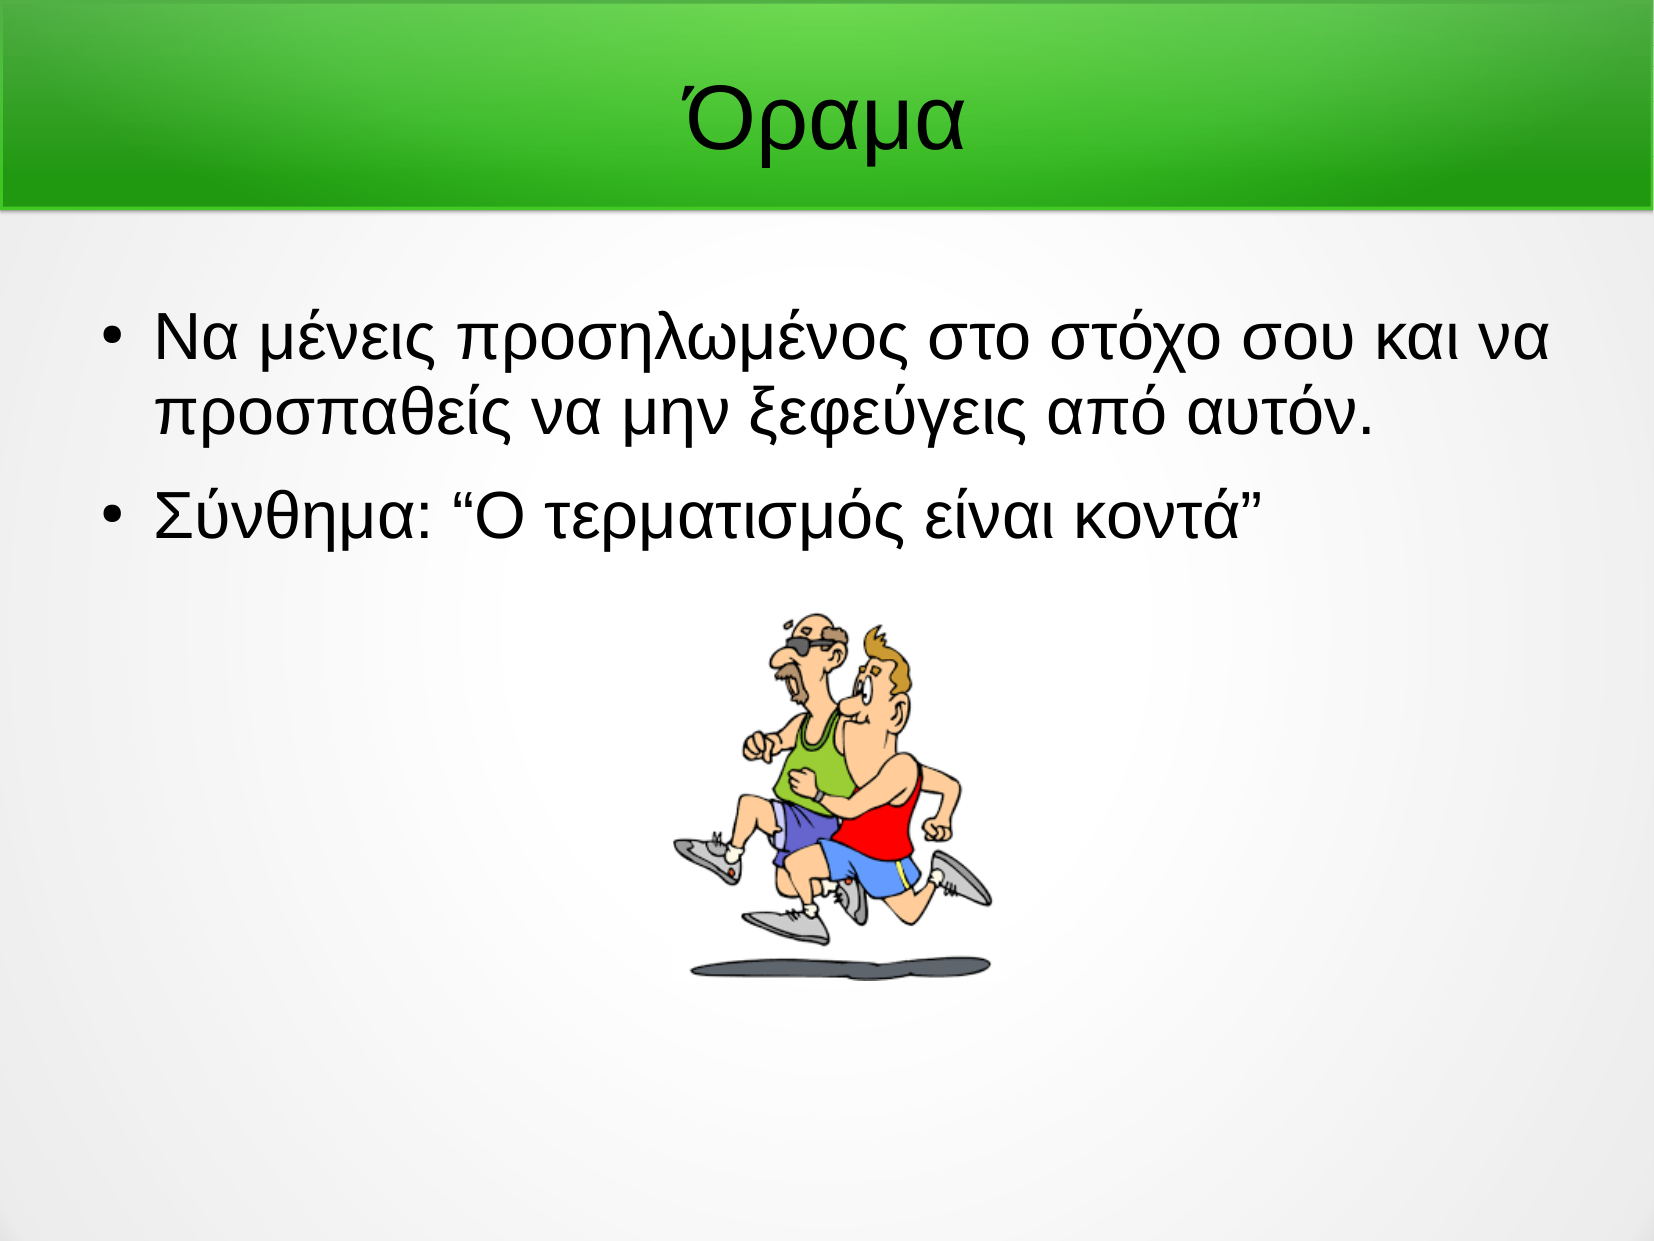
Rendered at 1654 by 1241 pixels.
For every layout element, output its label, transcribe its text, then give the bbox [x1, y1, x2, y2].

list Να μένεις προσηλωμένος στο στόχο σου και να προσπαθείς να μην ξεφεύγεις από αυτόν. Σύνθημα: “Ο τερματισμός είναι κοντά” [82, 299, 1571, 1019]
title Όραμα [82, 47, 1571, 189]
picture [673, 603, 1000, 981]
